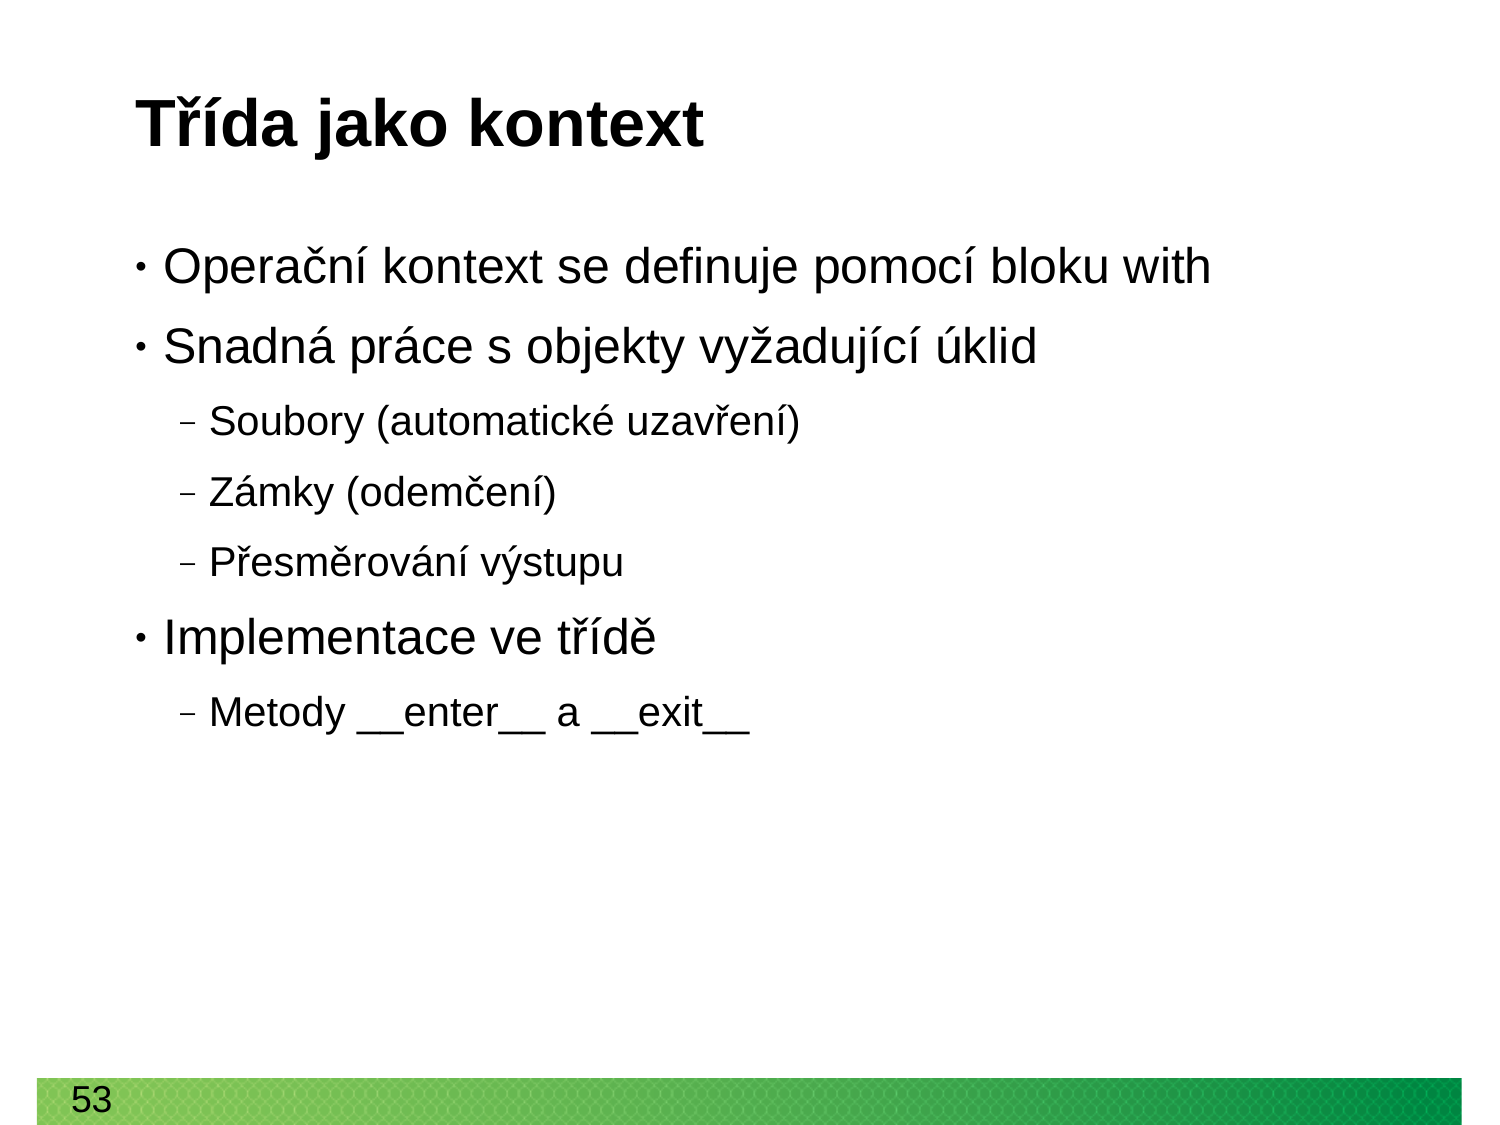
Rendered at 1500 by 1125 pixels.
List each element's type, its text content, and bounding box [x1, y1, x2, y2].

title Třída jako kontext [135, 41, 1372, 204]
list Operační kontext se definuje pomocí bloku with Snadná práce s objekty vyžadující úklid Soubory (automatické uzavření) Zámky (odemčení) Přesměrování výstupu Implementace ve třídě Metody __enter__ a __exit__ [135, 238, 1372, 892]
picture [36, 1078, 1462, 1125]
